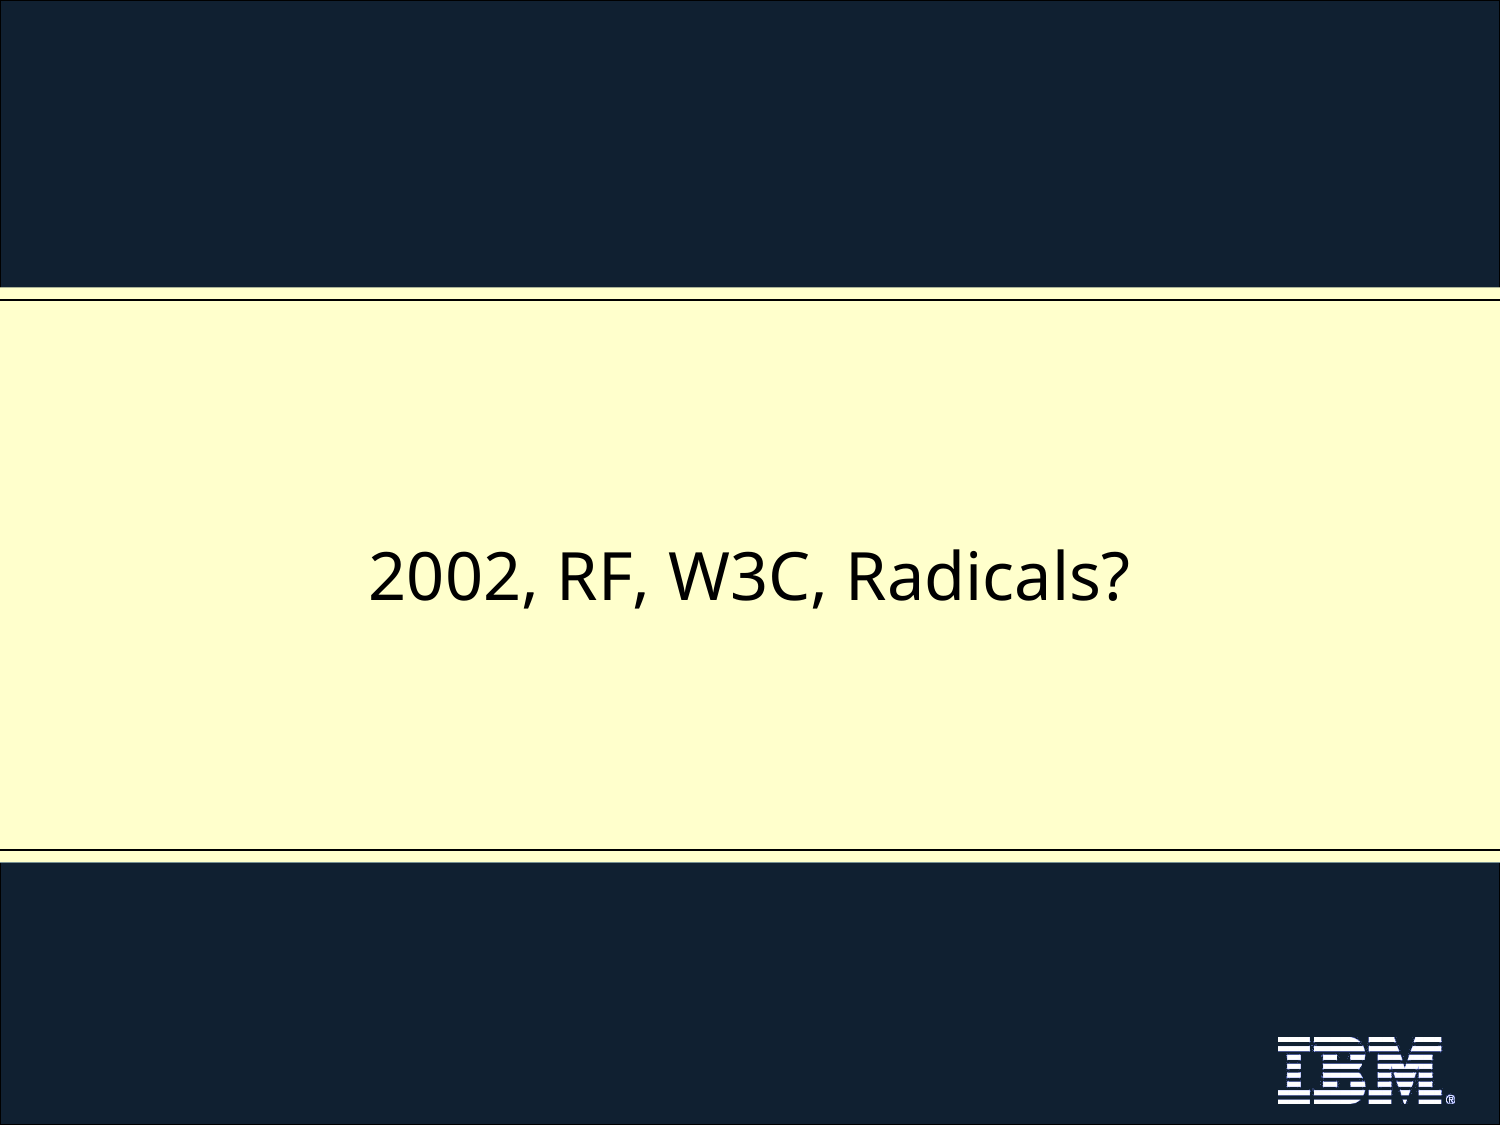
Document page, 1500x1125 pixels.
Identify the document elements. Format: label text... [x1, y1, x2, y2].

text_box 2002, RF, W3C, Radicals? [0, 851, 1500, 863]
text_box 2002, RF, W3C, Radicals? [0, 301, 1500, 849]
text_box 2002, RF, W3C, Radicals? [0, 287, 1500, 299]
picture [1278, 1037, 1484, 1104]
